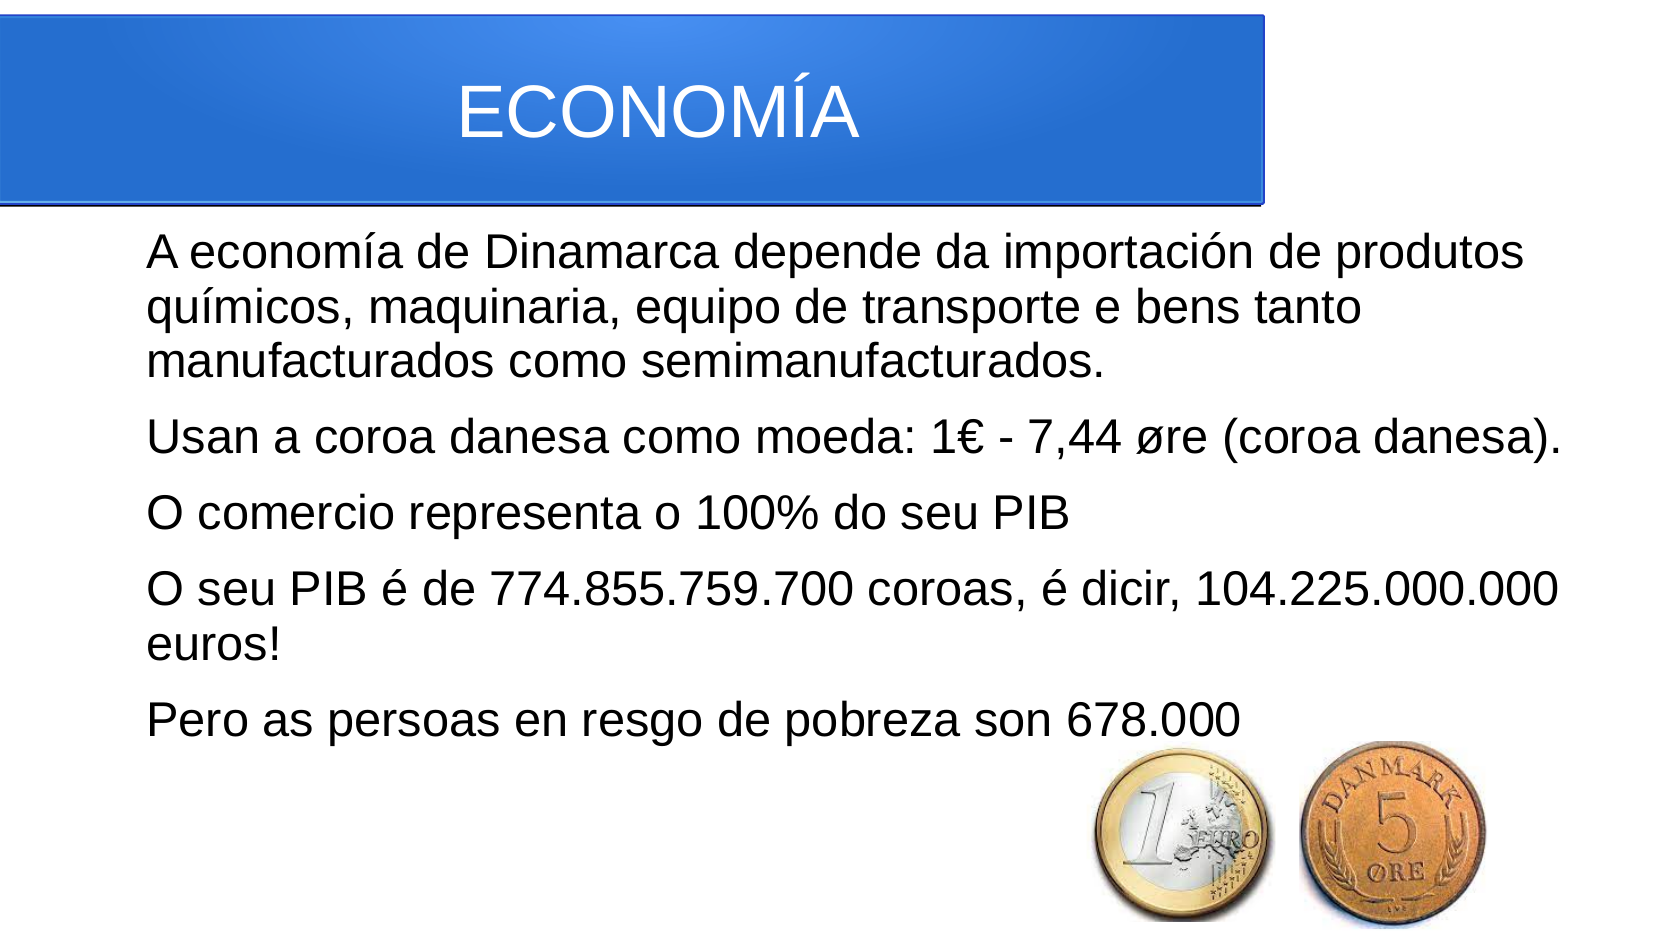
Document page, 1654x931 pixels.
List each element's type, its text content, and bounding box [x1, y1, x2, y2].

picture [1299, 741, 1489, 931]
list A economía de Dinamarca depende da importación de produtos químicos, maquinaria, equipo de transporte e bens tanto manufacturados como semimanufacturados. Usan a coroa danesa como moeda: 1€ - 7,44 øre (coroa danesa). O comercio representa o 100% do seu PIB O seu PIB é de 774.855.759.700 coroas, é dicir, 104.225.000.000 euros! Pero as persoas en resgo de pobreza son 678.000 [82, 224, 1571, 764]
title ECONOMÍA [82, 35, 1235, 189]
picture [1086, 741, 1276, 922]
